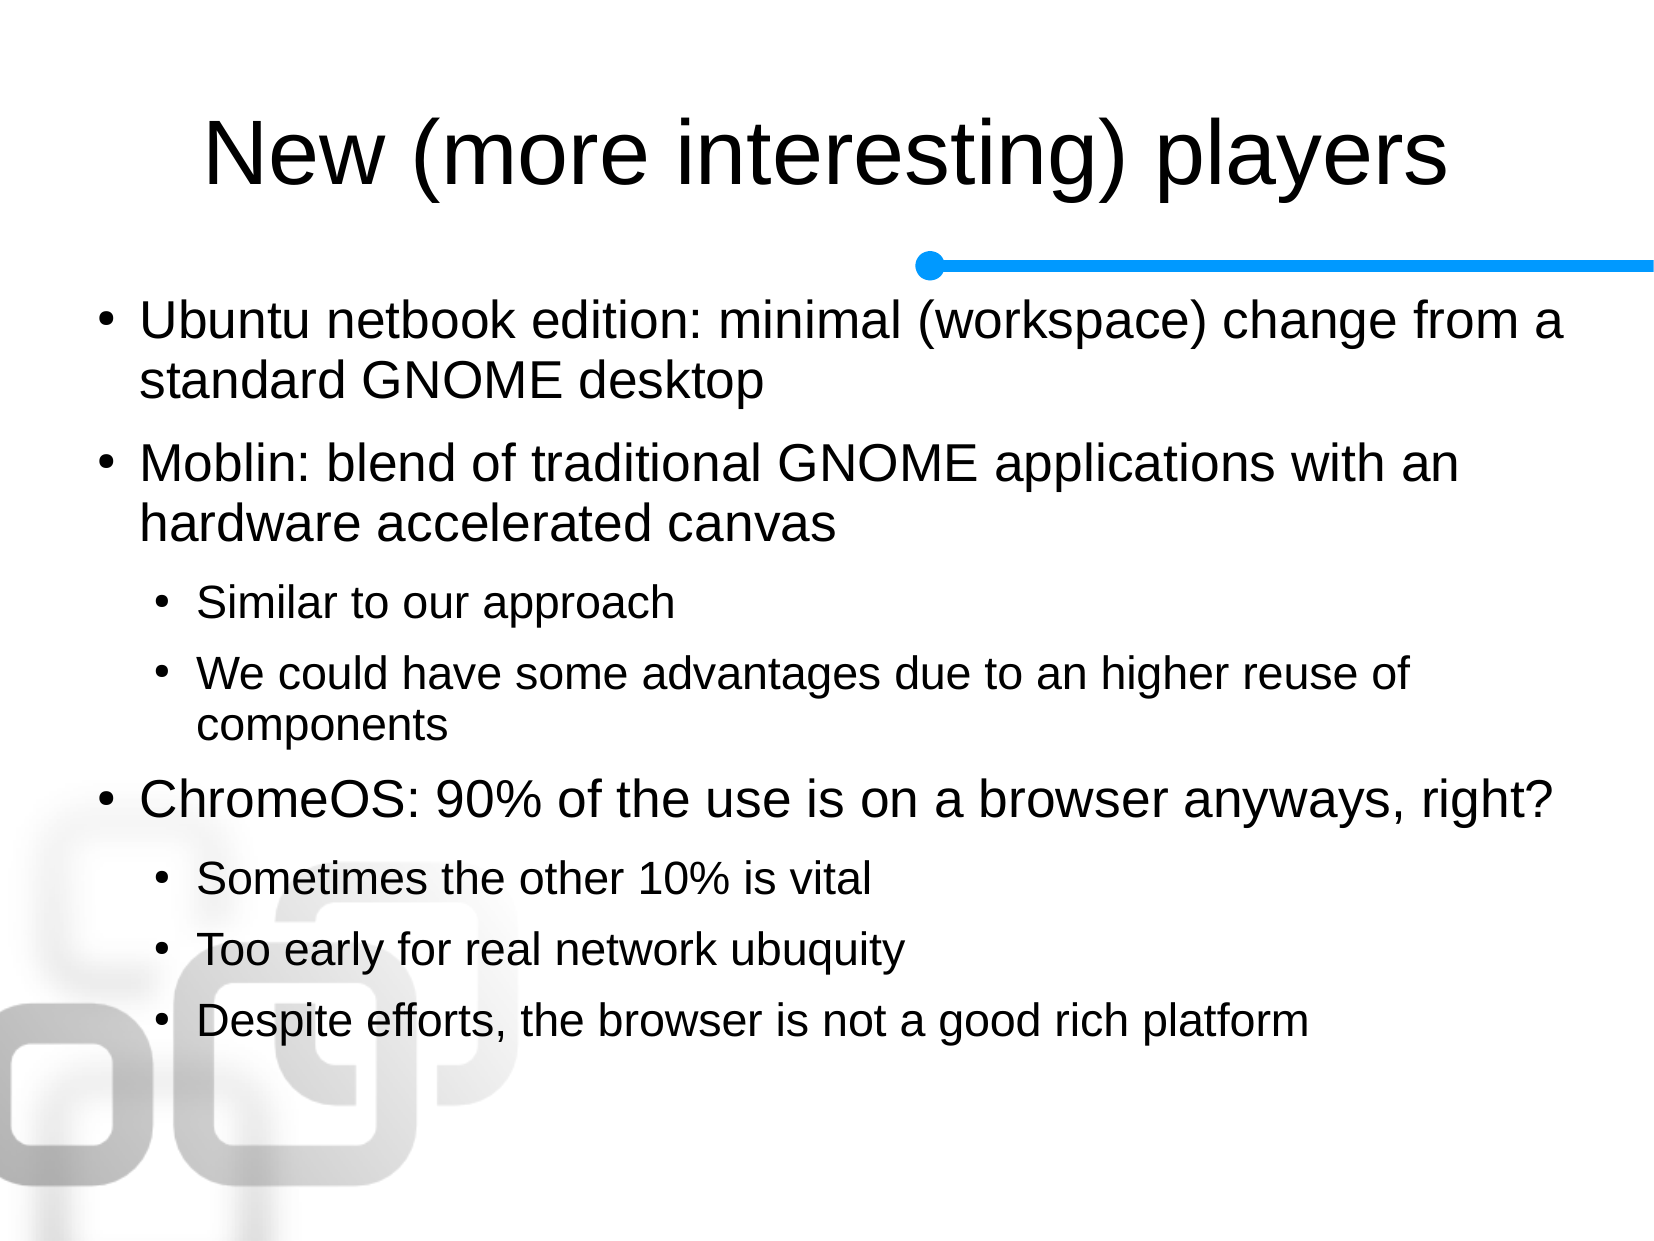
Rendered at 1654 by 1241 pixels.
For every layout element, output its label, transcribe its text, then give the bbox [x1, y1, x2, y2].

picture [0, 713, 709, 1241]
title New (more interesting) players [82, 56, 1571, 250]
list Ubuntu netbook edition: minimal (workspace) change from a standard GNOME desktop Moblin: blend of traditional GNOME applications with an hardware accelerated canvas Similar to our approach We could have some advantages due to an higher reuse of components ChromeOS: 90% of the use is on a browser anyways, right? Sometimes the other 10% is vital Too early for real network ubuquity Despite efforts, the browser is not a good rich platform [82, 290, 1571, 1109]
